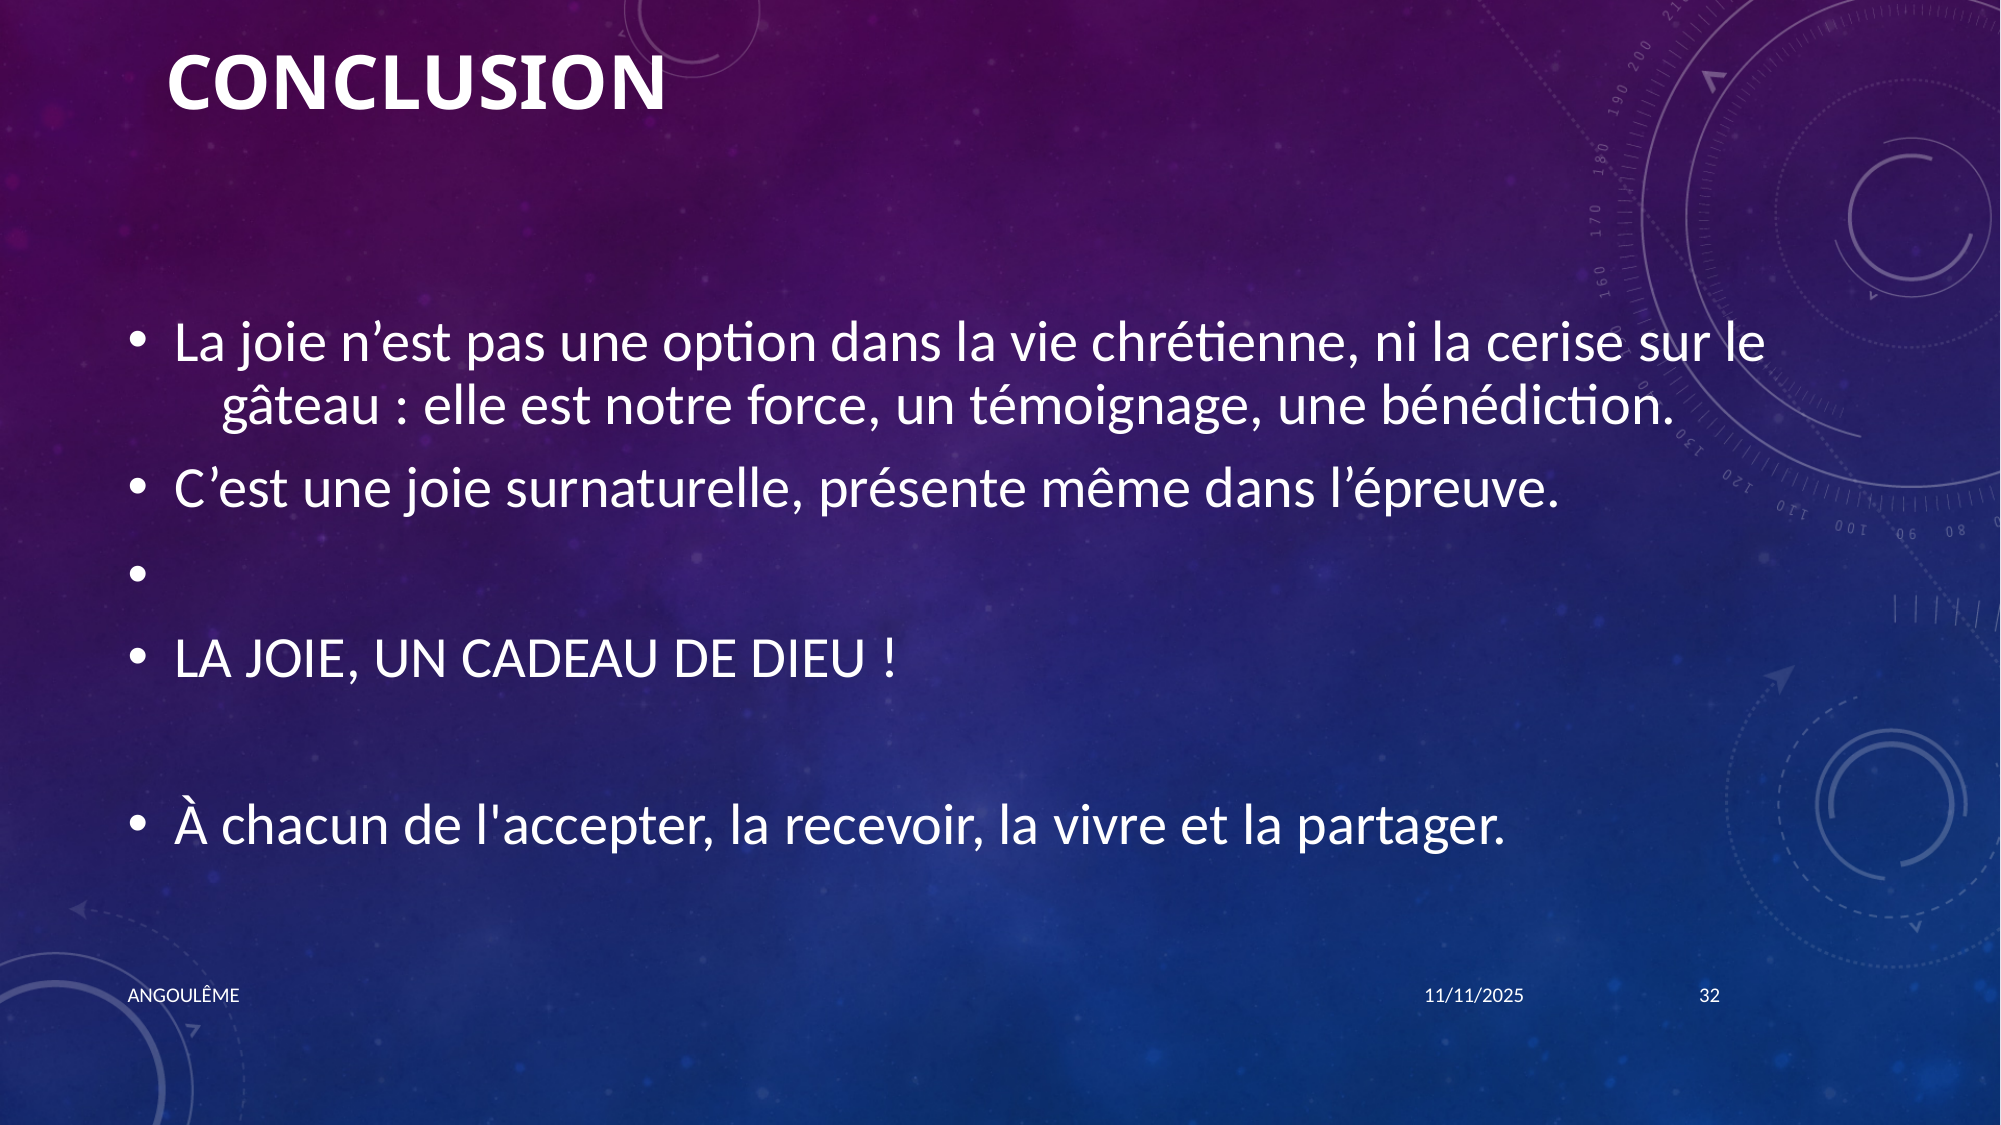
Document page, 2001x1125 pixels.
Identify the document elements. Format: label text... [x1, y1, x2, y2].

text_box ANGOULÊME [112, 963, 1397, 1026]
list La joie n’est pas une option dans la vie chrétienne, ni la cerise sur le gâteau : elle est notre force, un témoignage, une bénédiction. C’est une joie surnaturelle, présente même dans l’épreuve. LA JOIE, UN CADEAU DE DIEU ! À chacun de l'accepter, la recevoir, la vivre et la partager. [112, 143, 1871, 1026]
text_box 11/11/2025 [1409, 963, 1672, 1026]
title CONCLUSION [0, 0, 1775, 159]
text_box [1684, 963, 1775, 1026]
